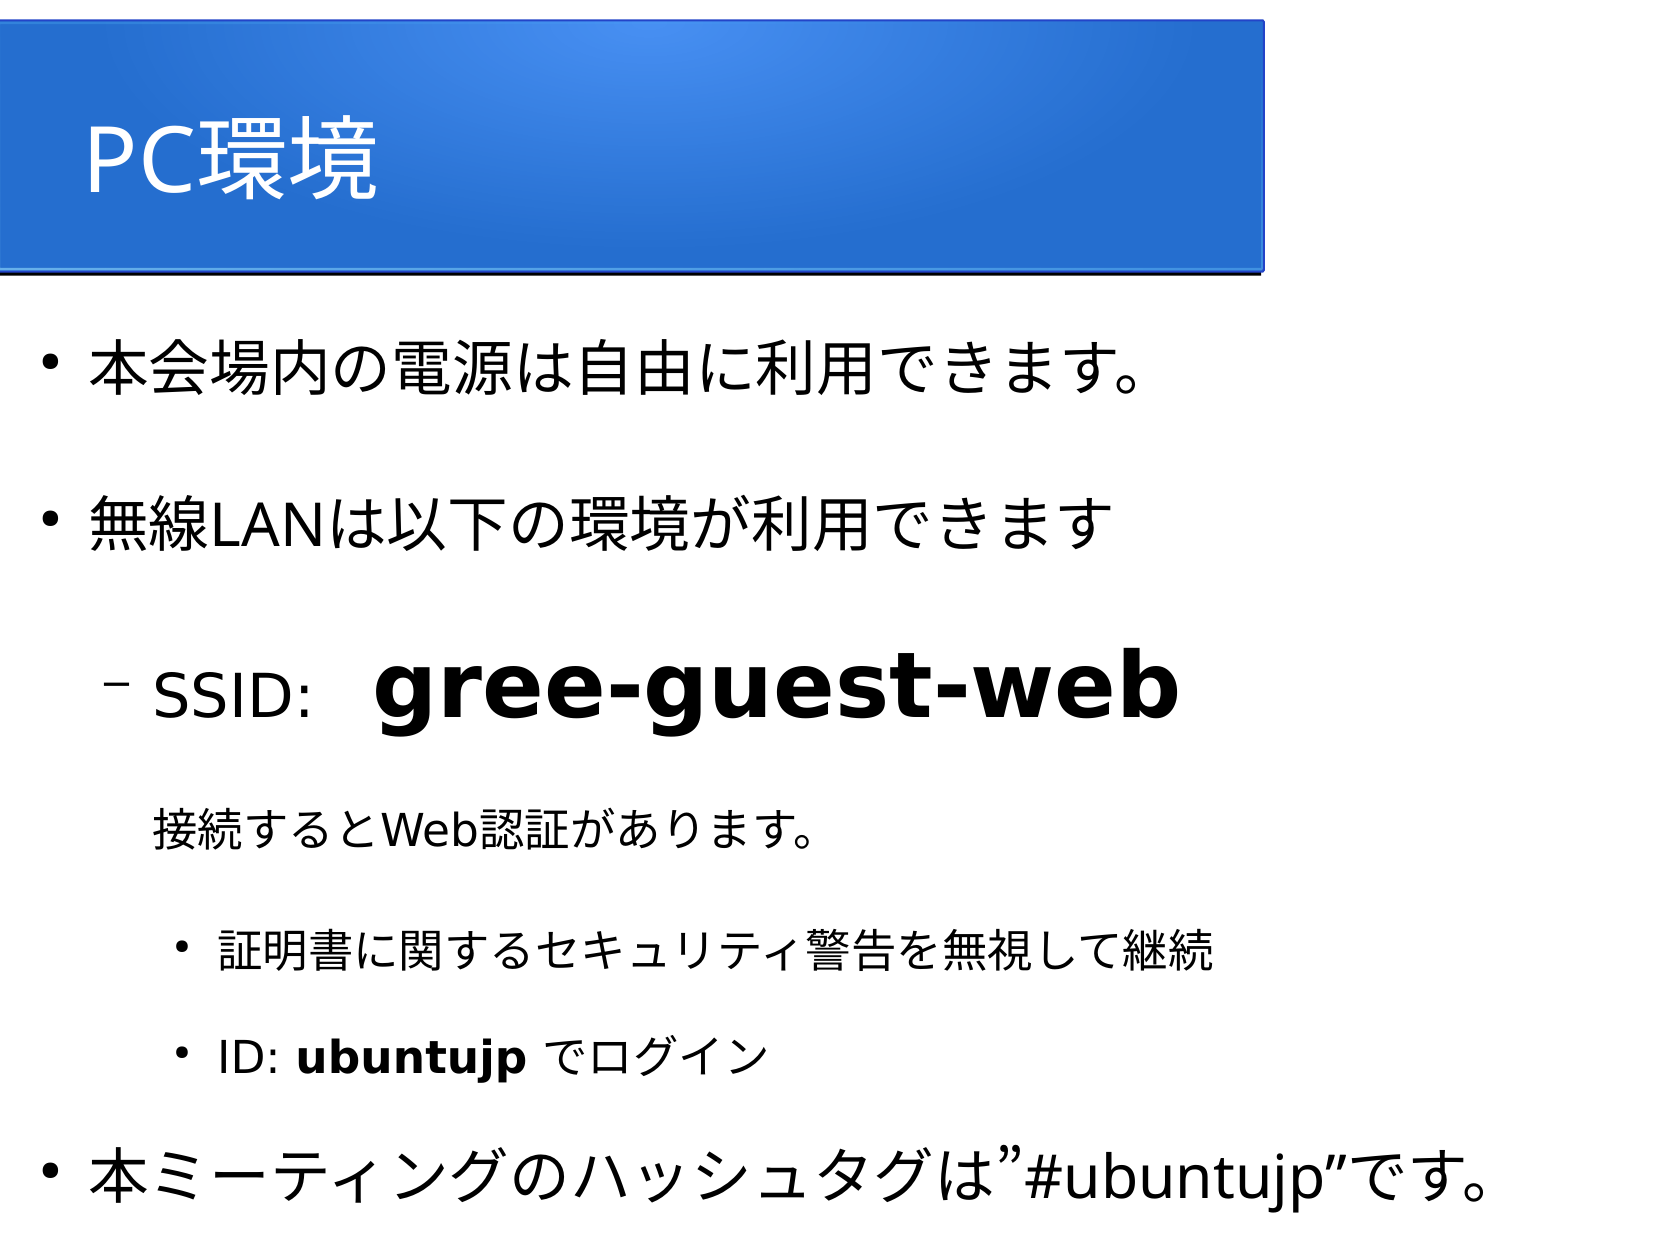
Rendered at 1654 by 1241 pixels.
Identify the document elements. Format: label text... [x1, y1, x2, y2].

title PC環境 [82, 49, 1250, 257]
list 本会場内の電源は自由に利用できます。 無線LANは以下の環境が利用できます SSID: gree-guest-web 接続するとWeb認証があります。 証明書に関するセキュリティ警告を無視して継続 ID: ubuntujp でログイン 本ミーティングのハッシュタグは”#ubuntujp”です。 [23, 319, 1630, 1229]
